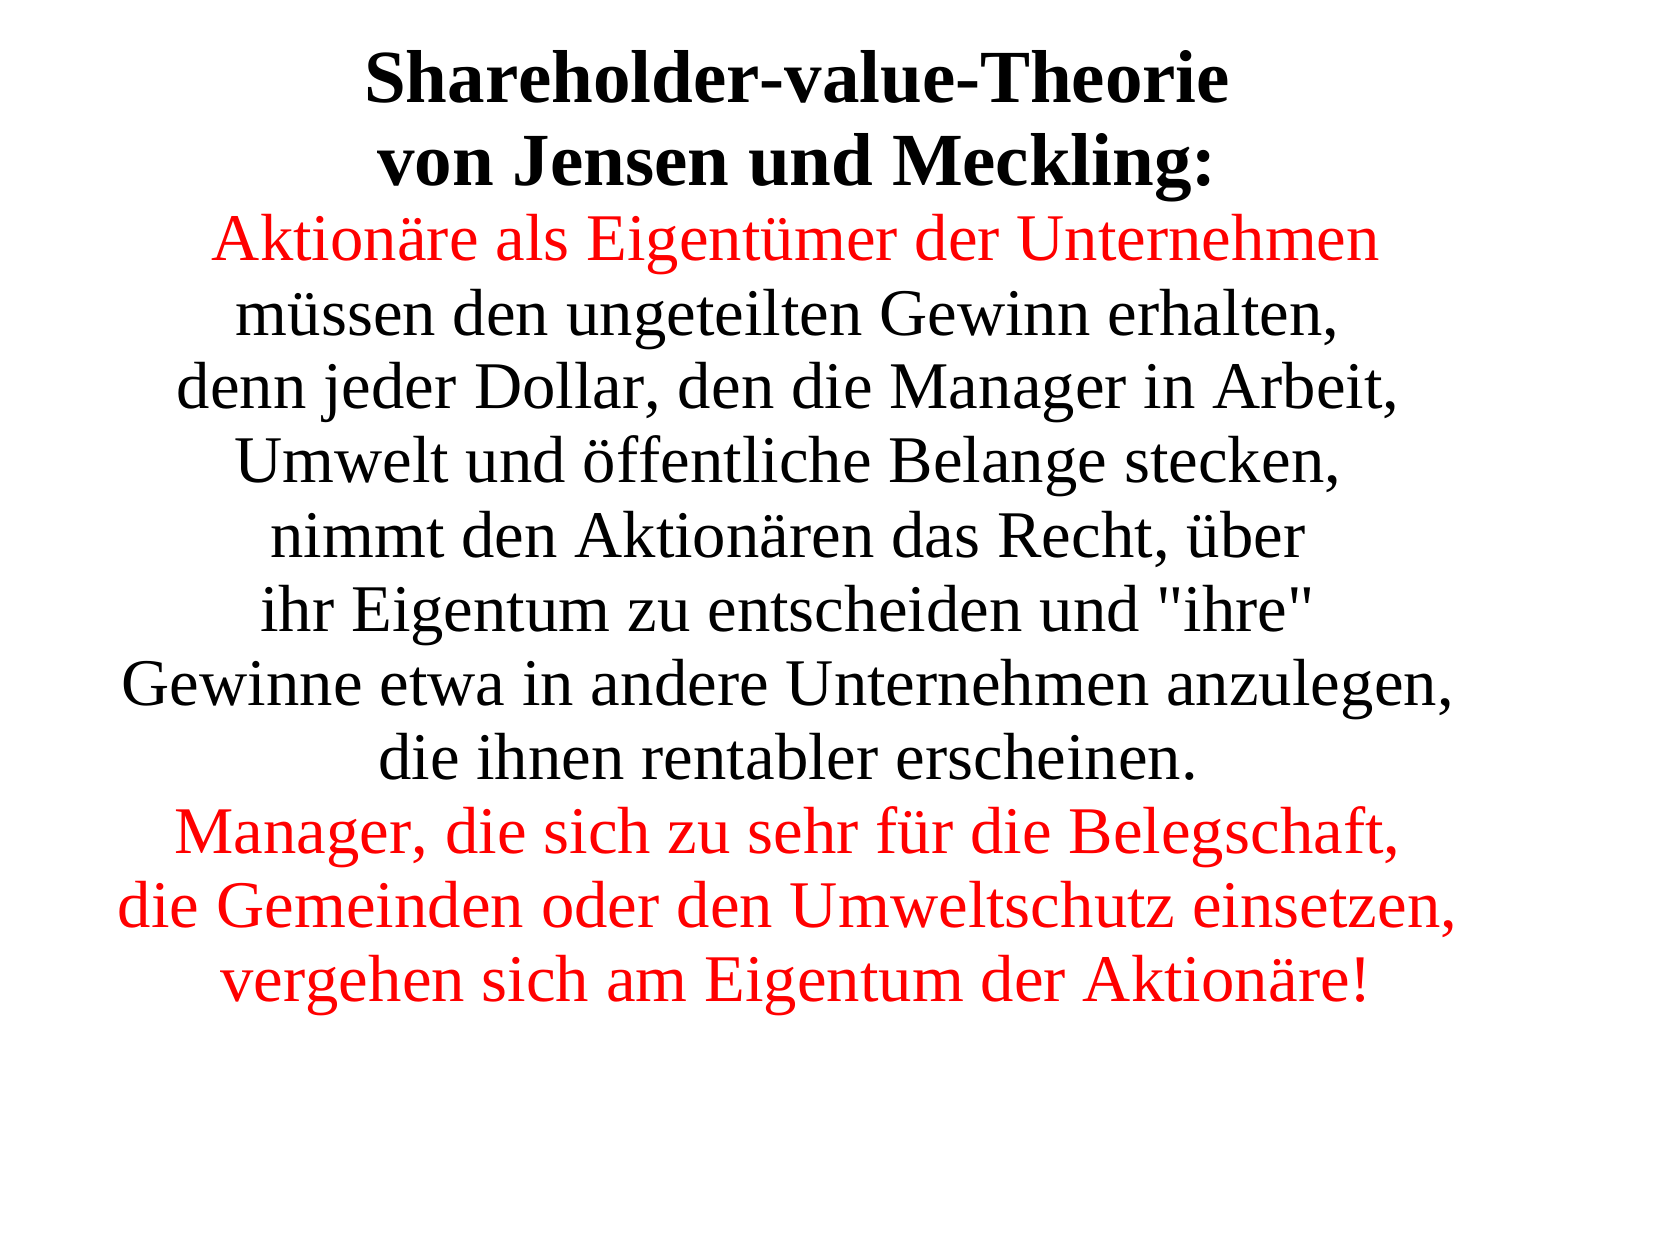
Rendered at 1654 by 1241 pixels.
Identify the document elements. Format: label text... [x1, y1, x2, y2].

text_box Shareholder-value-Theorie von Jensen und Meckling: Aktionäre als Eigentümer der Unternehmen müssen den ungeteilten Gewinn erhalten, denn jeder Dollar, den die Manager in Arbeit, Umwelt und öffentliche Belange stecken, nimmt den Aktionären das Recht, über ihr Eigentum zu entscheiden und "ihre" Gewinne etwa in andere Unternehmen anzulegen, die ihnen rentabler erscheinen. Manager, die sich zu sehr für die Belegschaft, die Gemeinden oder den Umweltschutz einsetzen, vergehen sich am Eigentum der Aktionäre! [117, 35, 1569, 1152]
